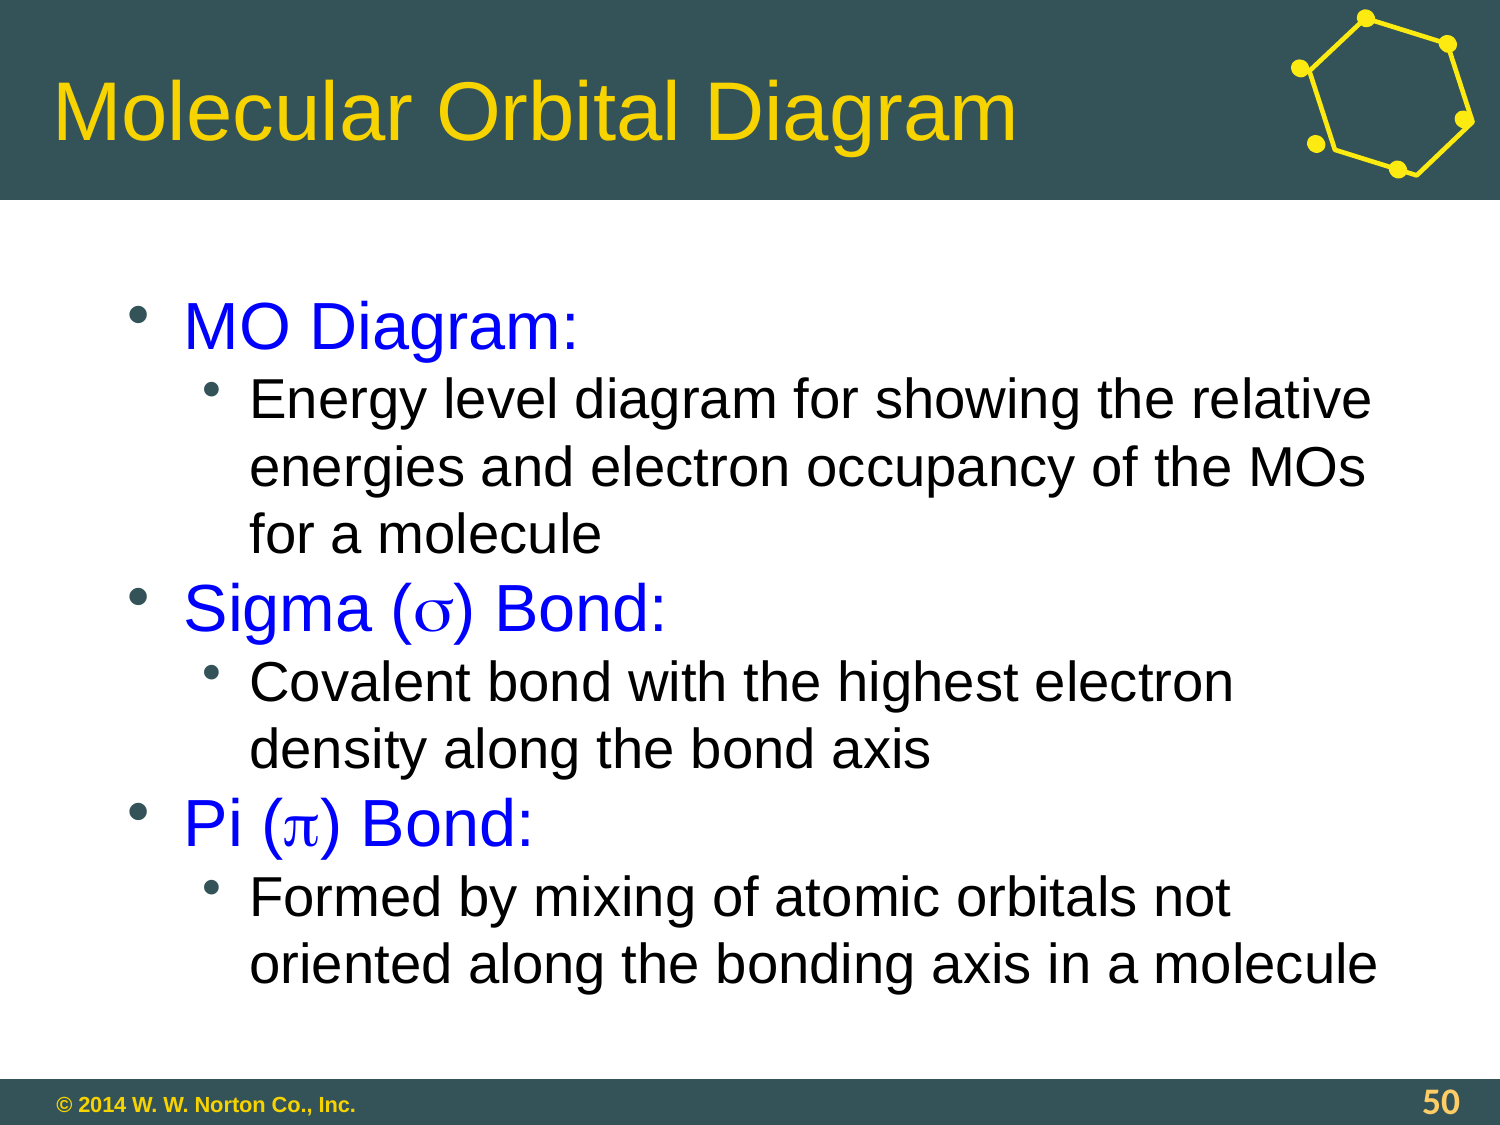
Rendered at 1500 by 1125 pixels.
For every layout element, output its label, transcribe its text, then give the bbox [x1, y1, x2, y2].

slide_number <number> [1400, 1073, 1475, 1125]
title Molecular Orbital Diagram [37, 19, 1118, 195]
list MO Diagram: Energy level diagram for showing the relative energies and electron occupancy of the MOs for a molecule Sigma () Bond: Covalent bond with the highest electron density along the bond axis Pi () Bond: Formed by mixing of atomic orbitals not oriented along the bonding axis in a molecule [112, 275, 1425, 988]
